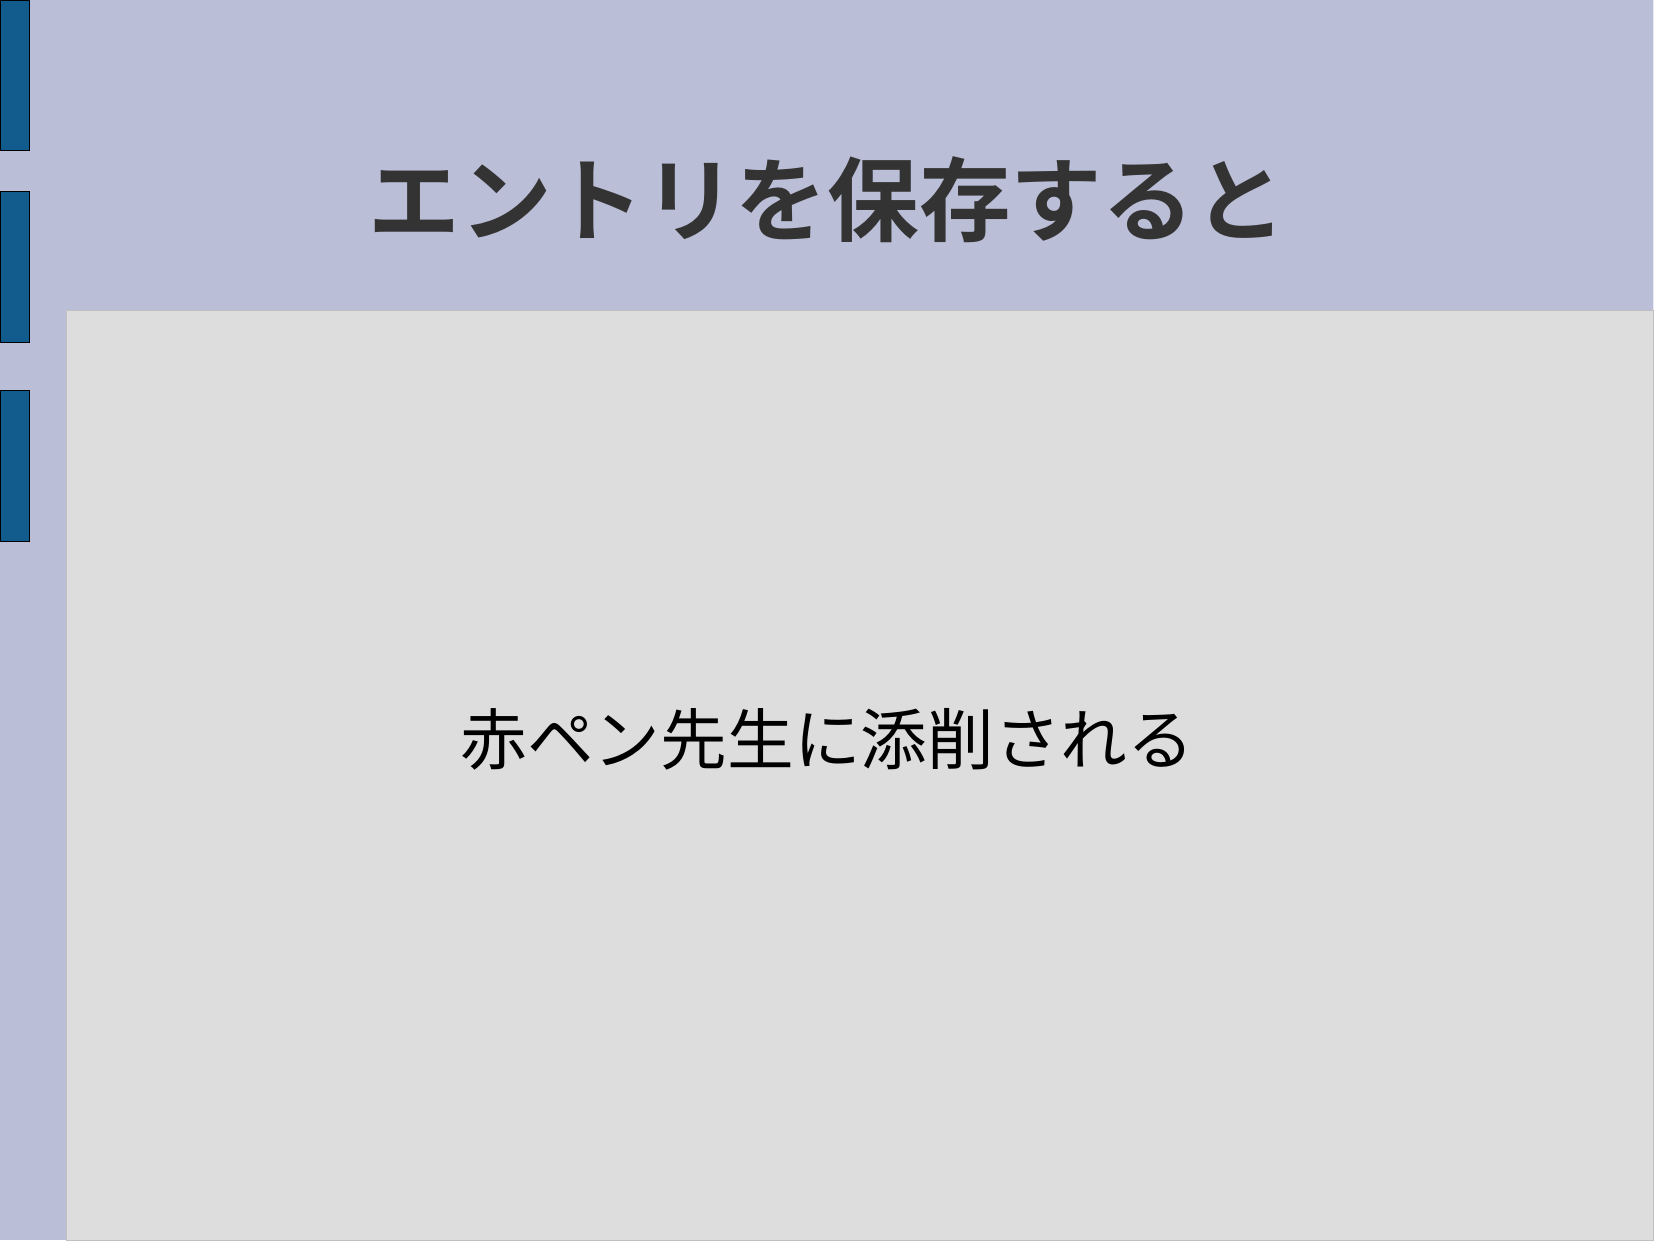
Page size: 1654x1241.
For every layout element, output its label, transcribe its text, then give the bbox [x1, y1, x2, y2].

title エントリを保存すると [121, 98, 1534, 291]
subtitle 赤ペン先生に添削される [121, 352, 1534, 1119]
